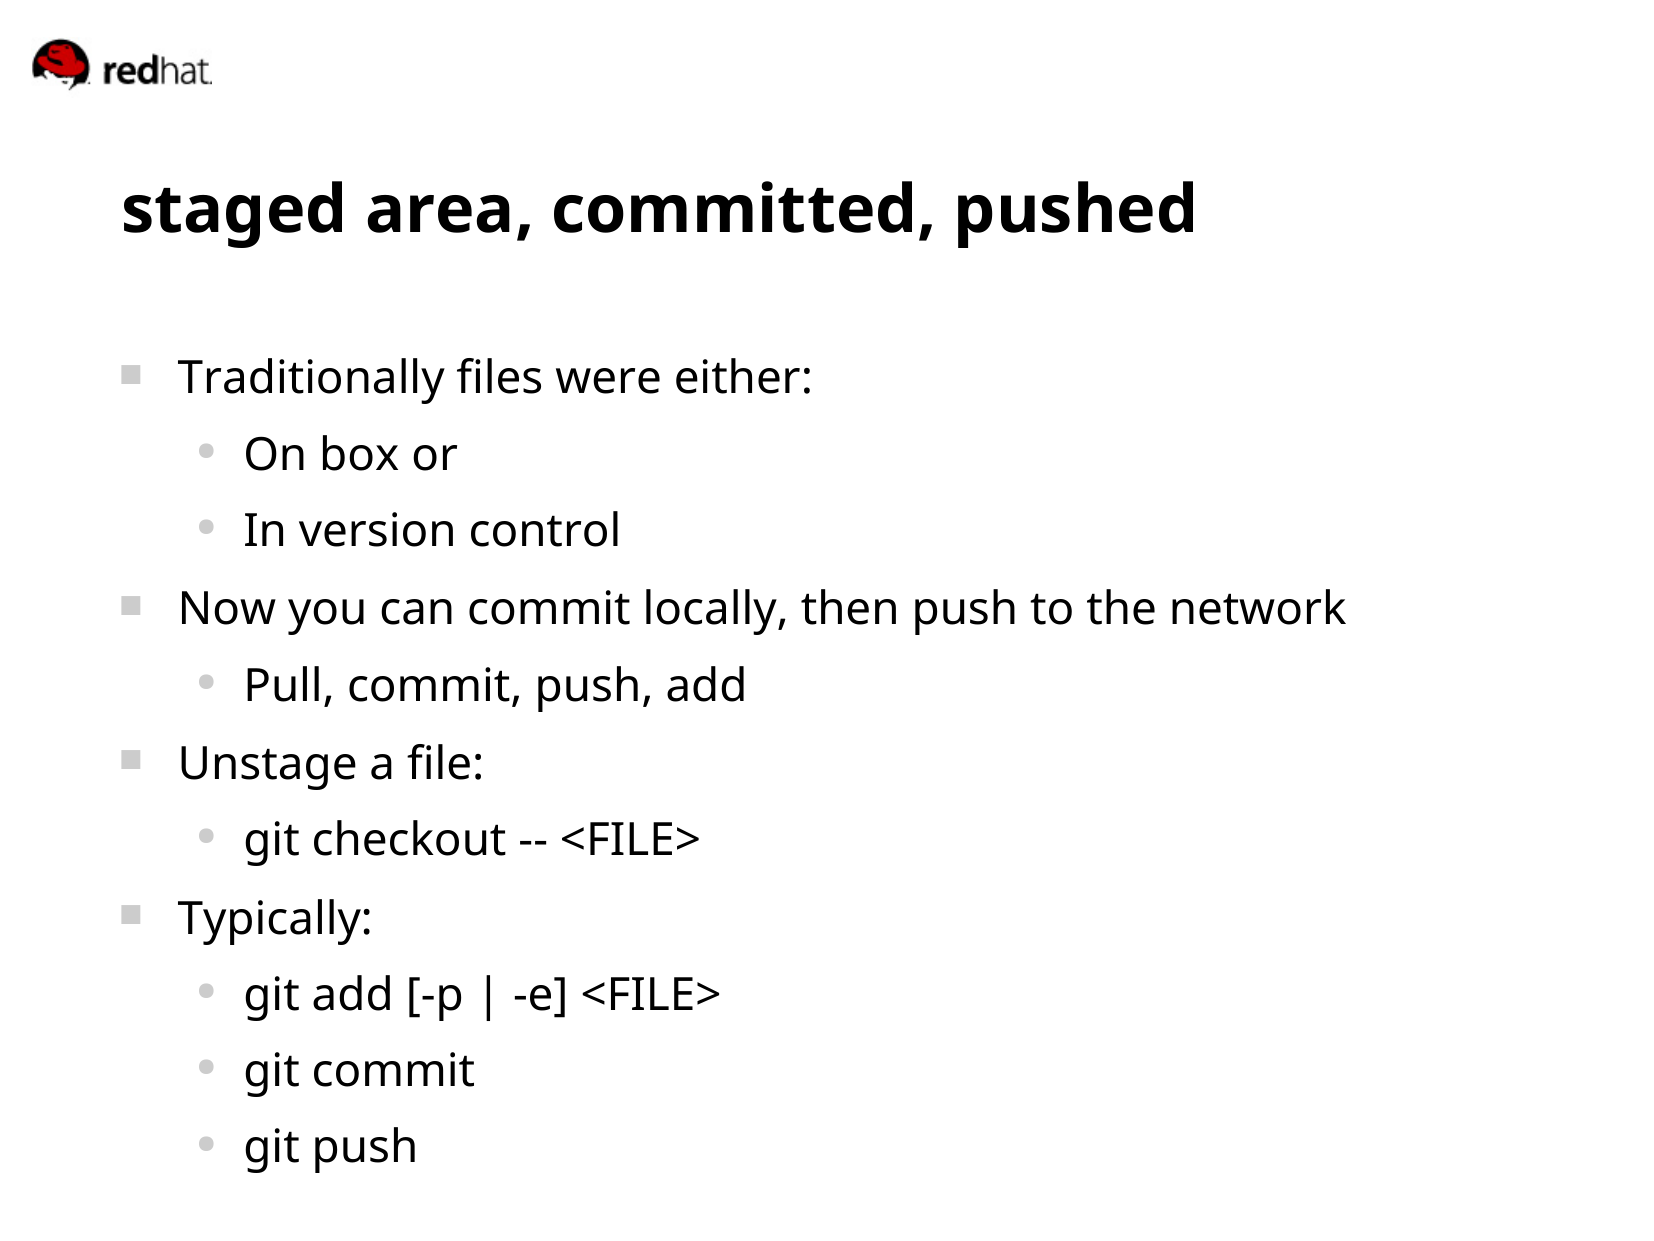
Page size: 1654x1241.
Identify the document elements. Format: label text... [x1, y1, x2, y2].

title staged area, committed, pushed [121, 102, 1534, 310]
picture [31, 37, 212, 98]
list Traditionally files were either: On box or In version control Now you can commit locally, then push to the network Pull, commit, push, add Unstage a file: git checkout -- <FILE> Typically: git add [-p | -e] <FILE> git commit git push [121, 344, 1534, 1127]
